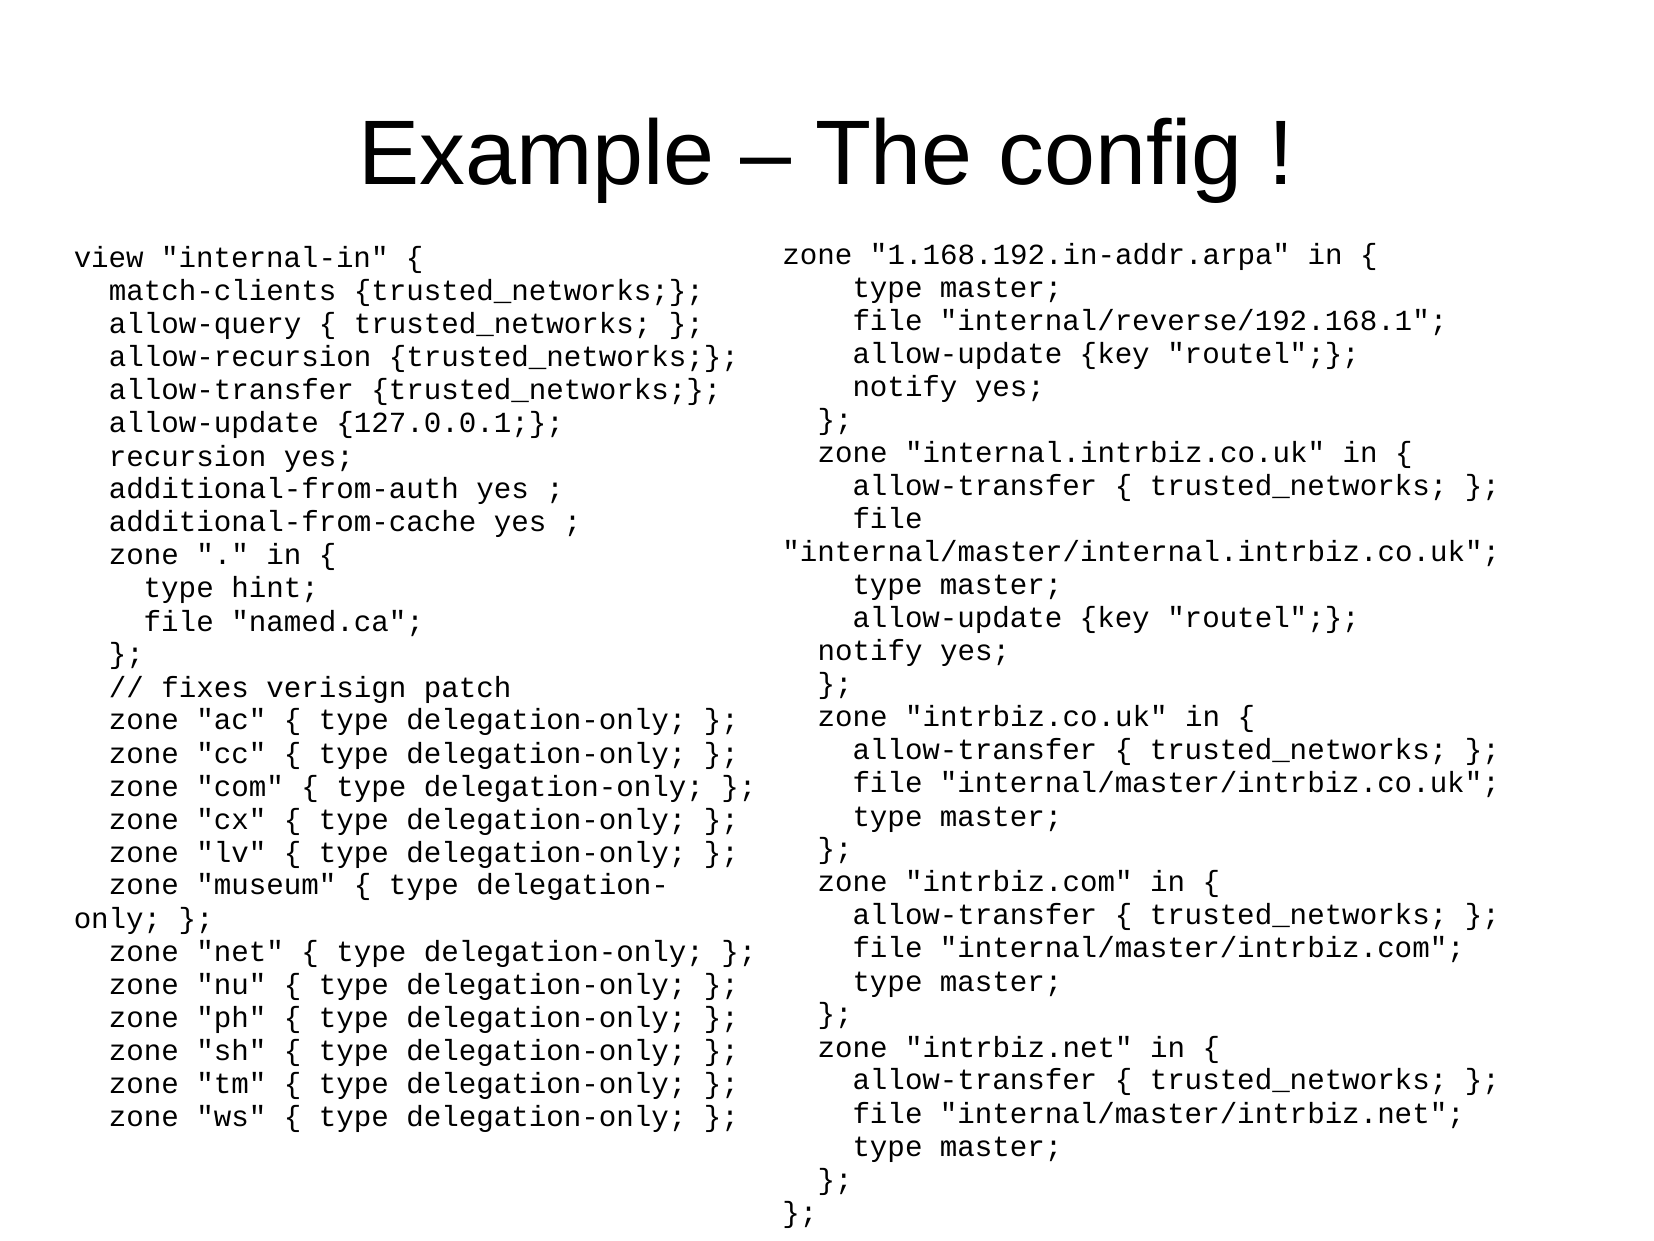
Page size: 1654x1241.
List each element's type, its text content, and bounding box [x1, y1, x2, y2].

text_box zone "1.168.192.in-addr.arpa" in { type master; file "internal/reverse/192.168.1"; allow-update {key "routel";}; notify yes; }; zone "internal.intrbiz.co.uk" in { allow-transfer { trusted_networks; }; file "internal/master/internal.intrbiz.co.uk"; type master; allow-update {key "routel";}; notify yes; }; zone "intrbiz.co.uk" in { allow-transfer { trusted_networks; }; file "internal/master/intrbiz.co.uk"; type master; }; zone "intrbiz.com" in { allow-transfer { trusted_networks; }; file "internal/master/intrbiz.com"; type master; }; zone "intrbiz.net" in { allow-transfer { trusted_networks; }; file "internal/master/intrbiz.net"; type master; }; }; [767, 233, 1595, 1239]
text_box view "internal-in" { match-clients {trusted_networks;}; allow-query { trusted_networks; }; allow-recursion {trusted_networks;}; allow-transfer {trusted_networks;}; allow-update {127.0.0.1;}; recursion yes; additional-from-auth yes ; additional-from-cache yes ; zone "." in { type hint; file "named.ca"; }; // fixes verisign patch zone "ac" { type delegation-only; }; zone "cc" { type delegation-only; }; zone "com" { type delegation-only; }; zone "cx" { type delegation-only; }; zone "lv" { type delegation-only; }; zone "museum" { type delegation-only; }; zone "net" { type delegation-only; }; zone "nu" { type delegation-only; }; zone "ph" { type delegation-only; }; zone "sh" { type delegation-only; }; zone "tm" { type delegation-only; }; zone "ws" { type delegation-only; }; [59, 236, 767, 1143]
title Example – The config ! [82, 49, 1571, 236]
